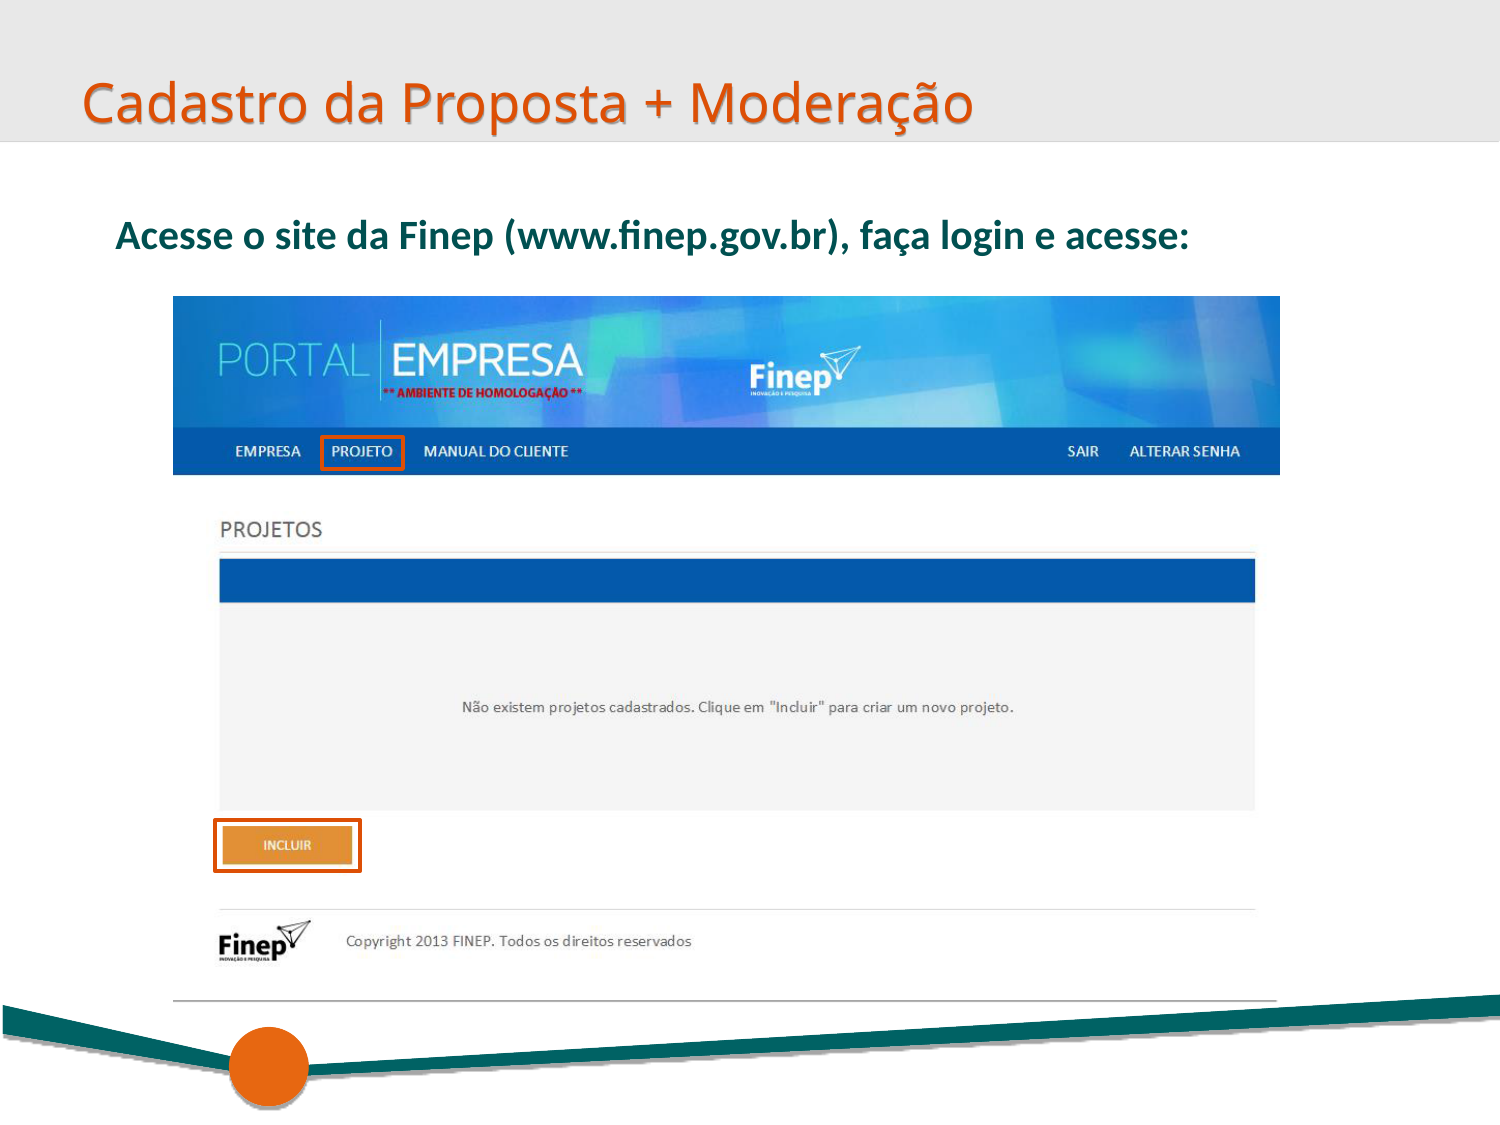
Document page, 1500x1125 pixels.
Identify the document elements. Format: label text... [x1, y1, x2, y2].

text_box Acesse o site da Finep (www.finep.gov.br), faça login e acesse: [100, 201, 1384, 266]
title Cadastro da Proposta + Moderação [66, 18, 1417, 141]
picture [173, 296, 1280, 1000]
